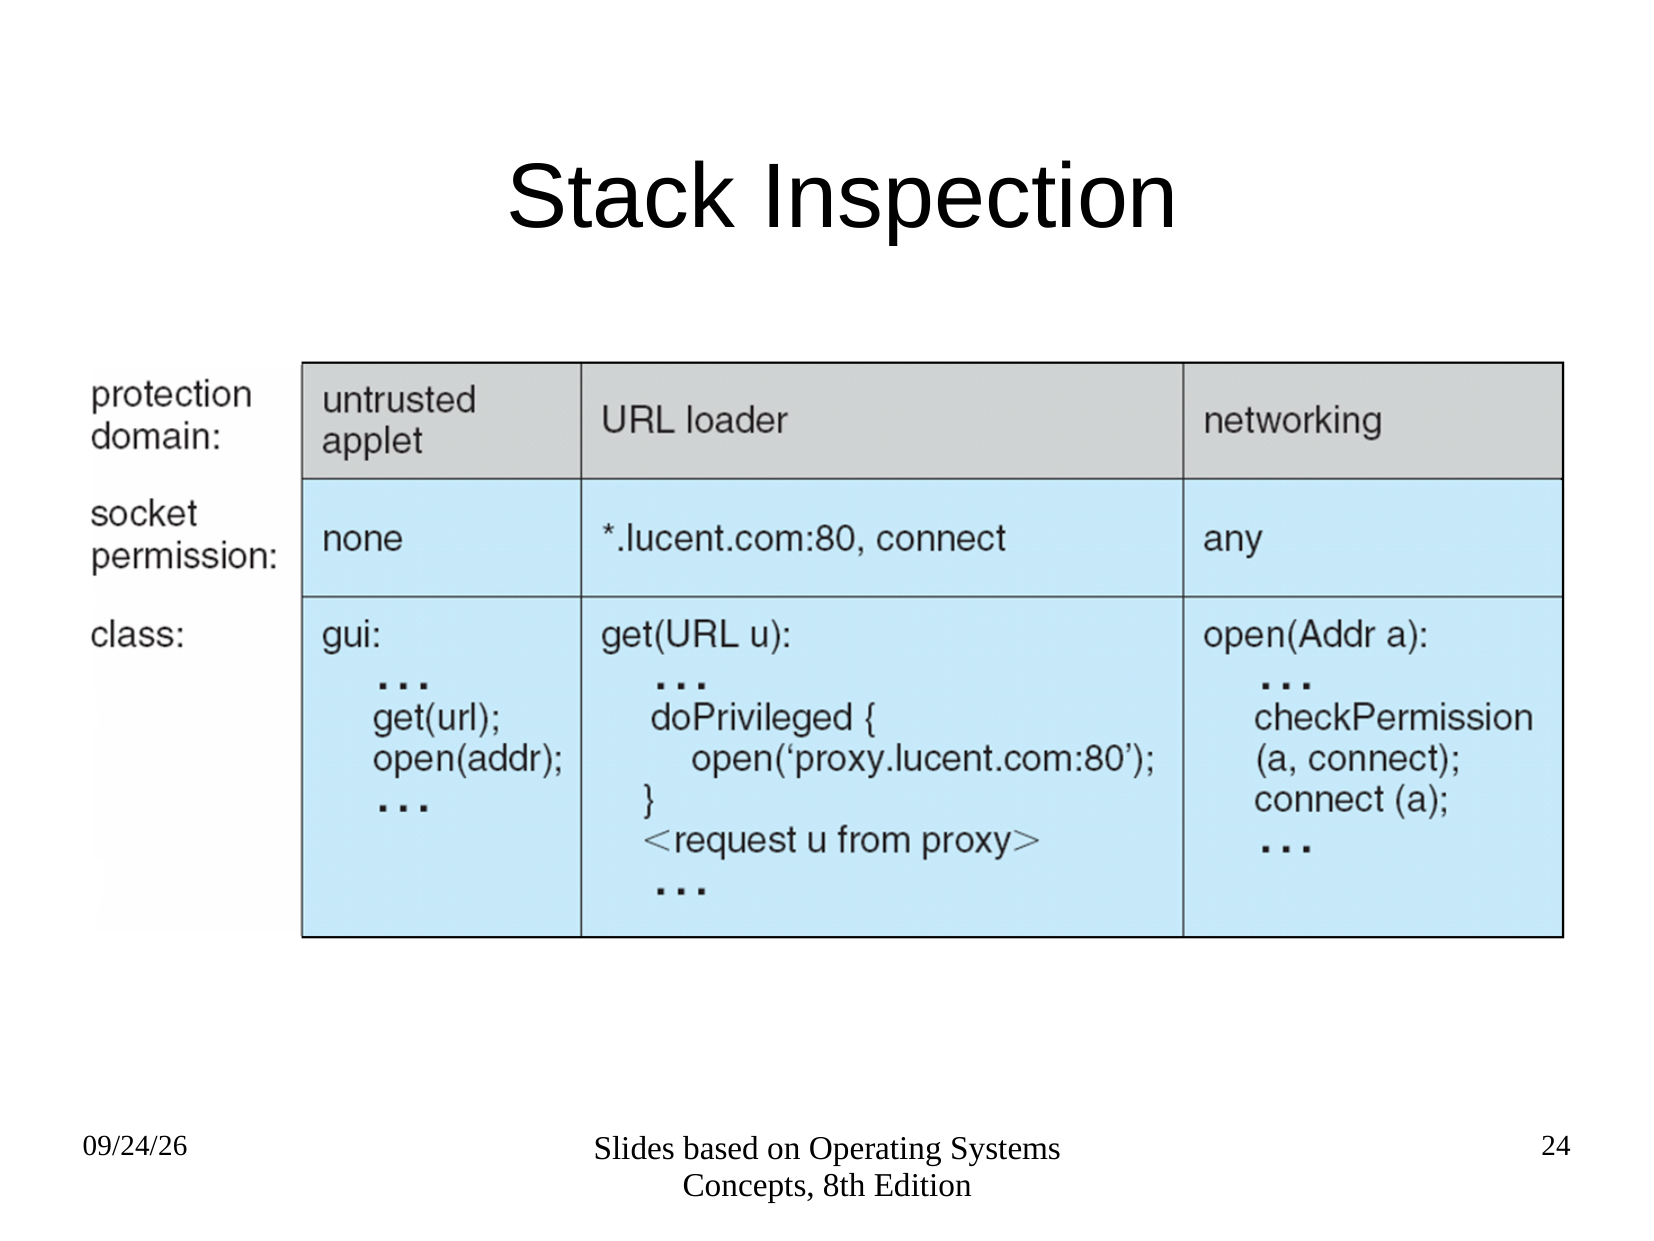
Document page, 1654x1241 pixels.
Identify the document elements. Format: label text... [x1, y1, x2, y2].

title Stack Inspection [82, 49, 1571, 257]
picture [82, 356, 1571, 944]
